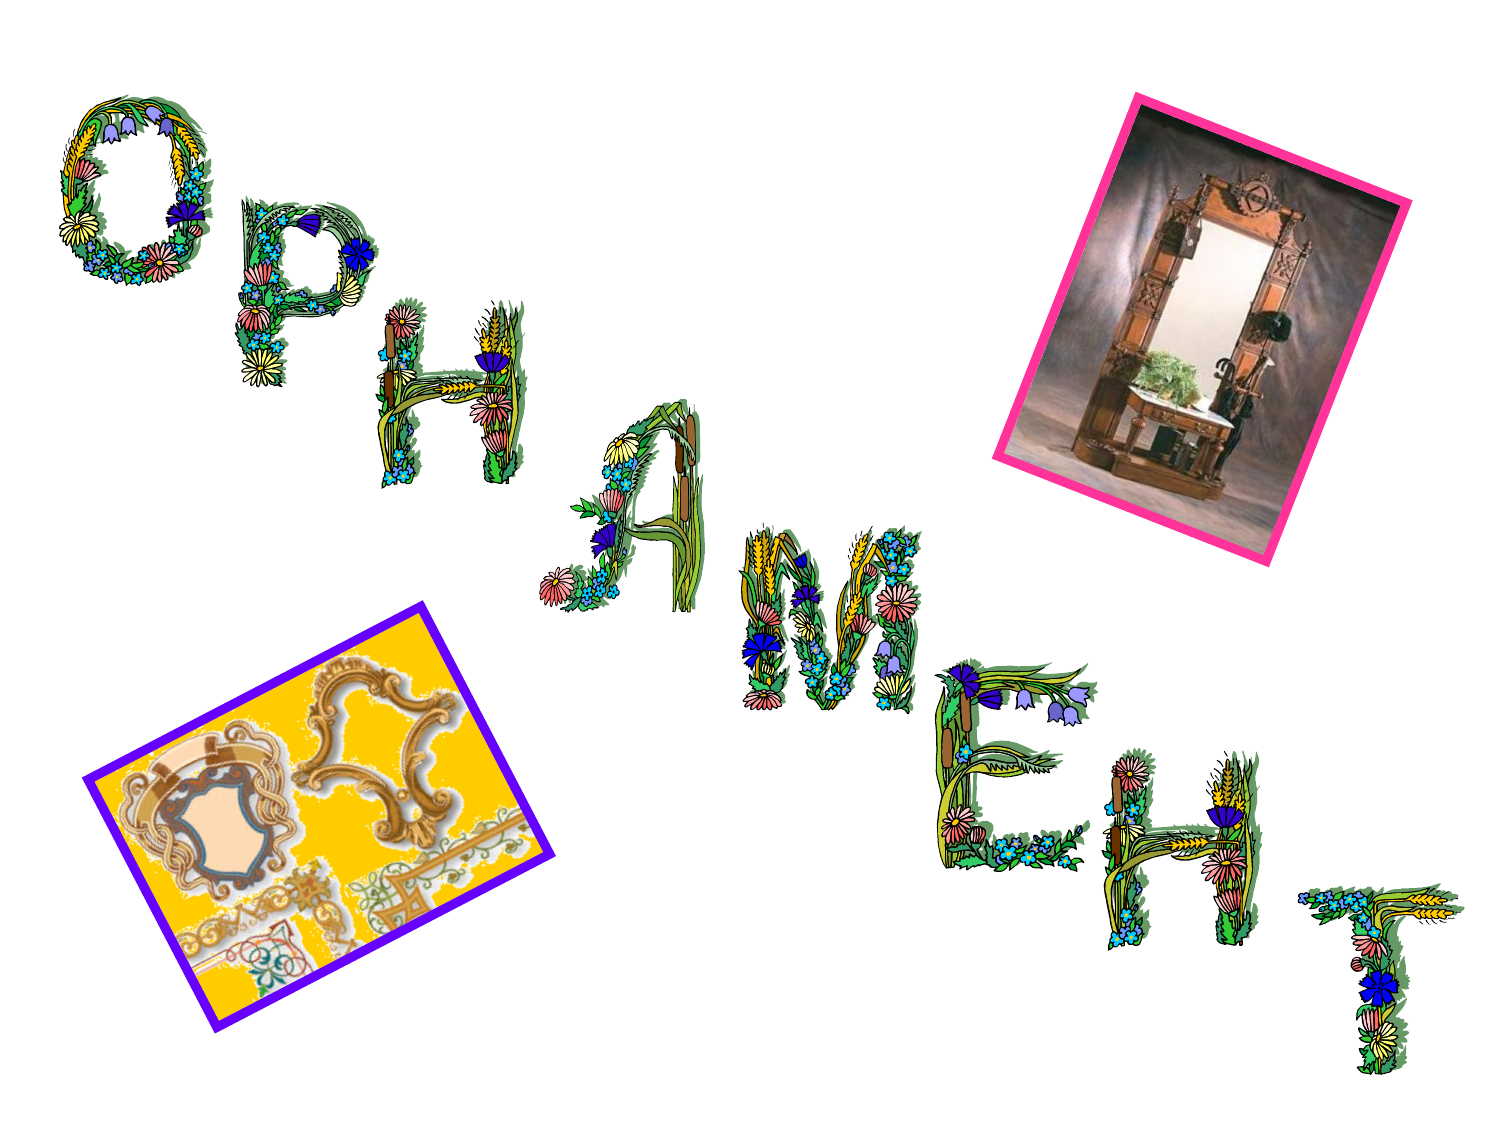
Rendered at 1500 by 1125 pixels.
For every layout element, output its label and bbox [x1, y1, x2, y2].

picture [539, 398, 705, 613]
picture [738, 522, 922, 715]
picture [234, 195, 528, 489]
picture [94, 612, 544, 1021]
picture [1003, 103, 1401, 556]
picture [1297, 883, 1465, 1075]
picture [59, 94, 214, 287]
picture [1101, 748, 1263, 951]
picture [934, 657, 1098, 873]
